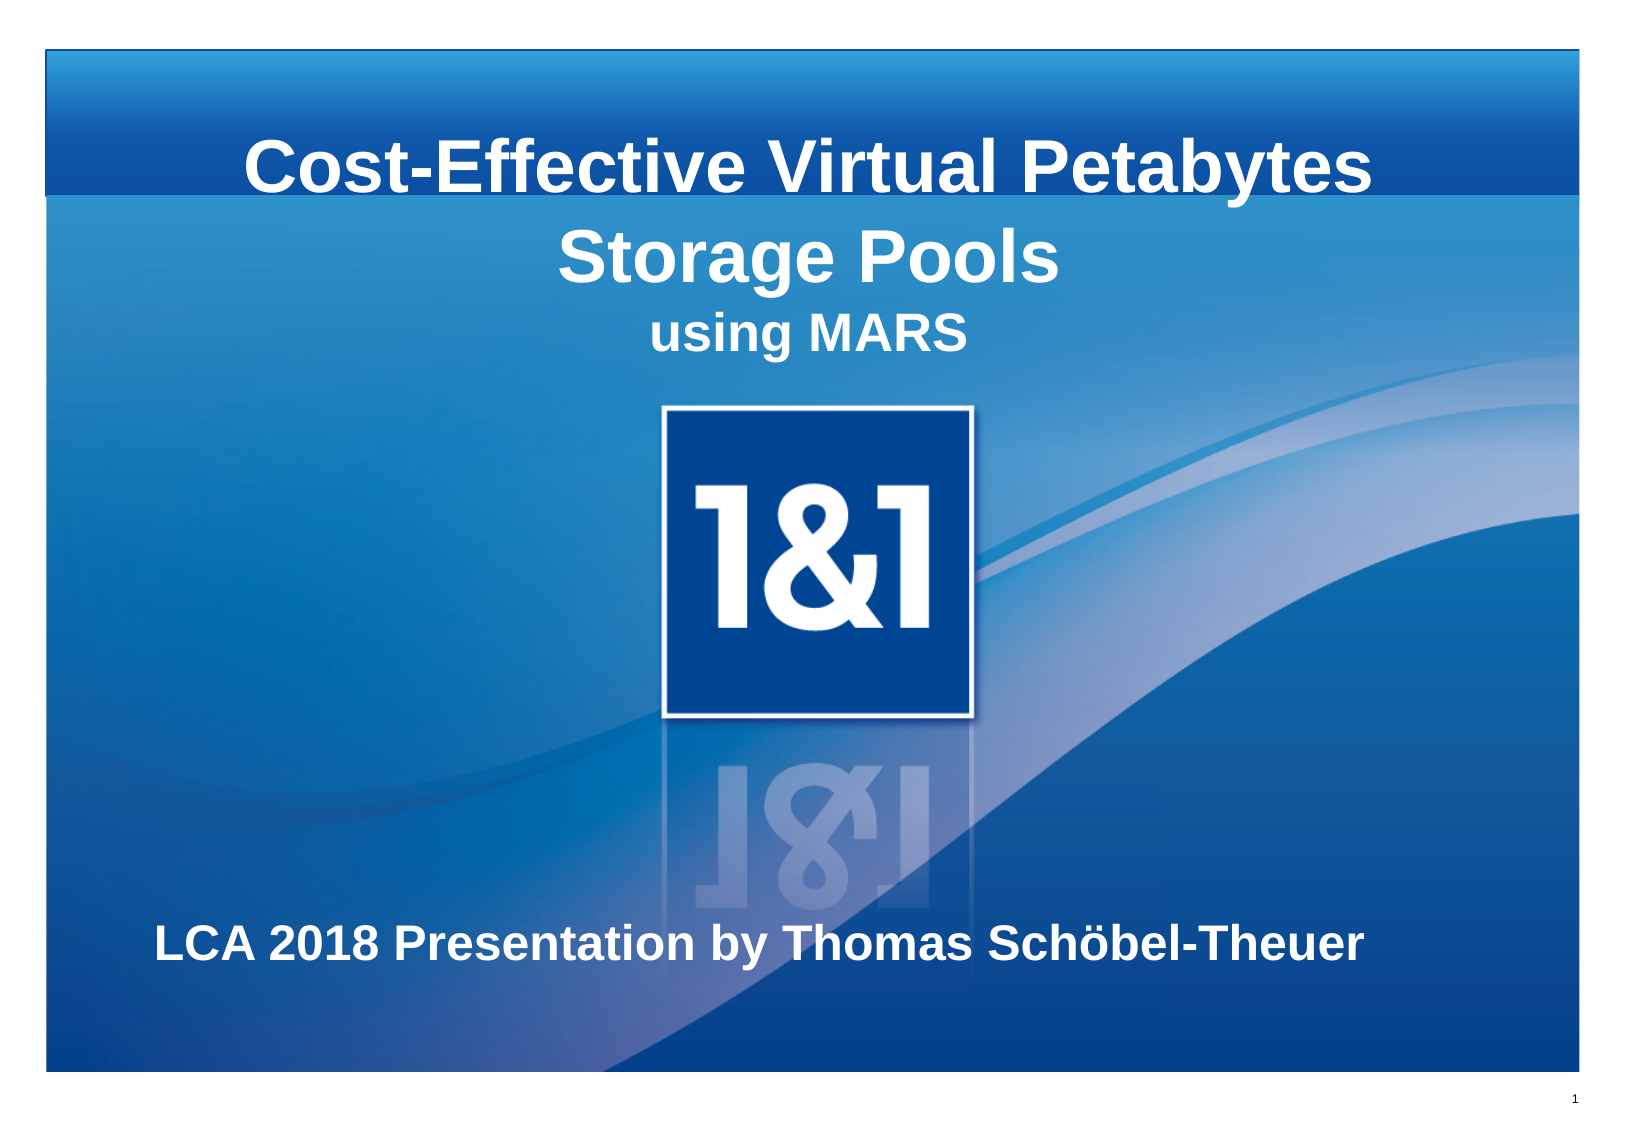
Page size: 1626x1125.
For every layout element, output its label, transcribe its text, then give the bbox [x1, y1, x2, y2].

text_box <number> [1462, 1076, 1579, 1121]
title Cost-Effective Virtual Petabytes Storage Pools using MARS [88, 118, 1531, 361]
picture [44, 48, 1580, 1072]
subtitle LCA 2018 Presentation by Thomas Schöbel-Theuer [153, 910, 1576, 991]
